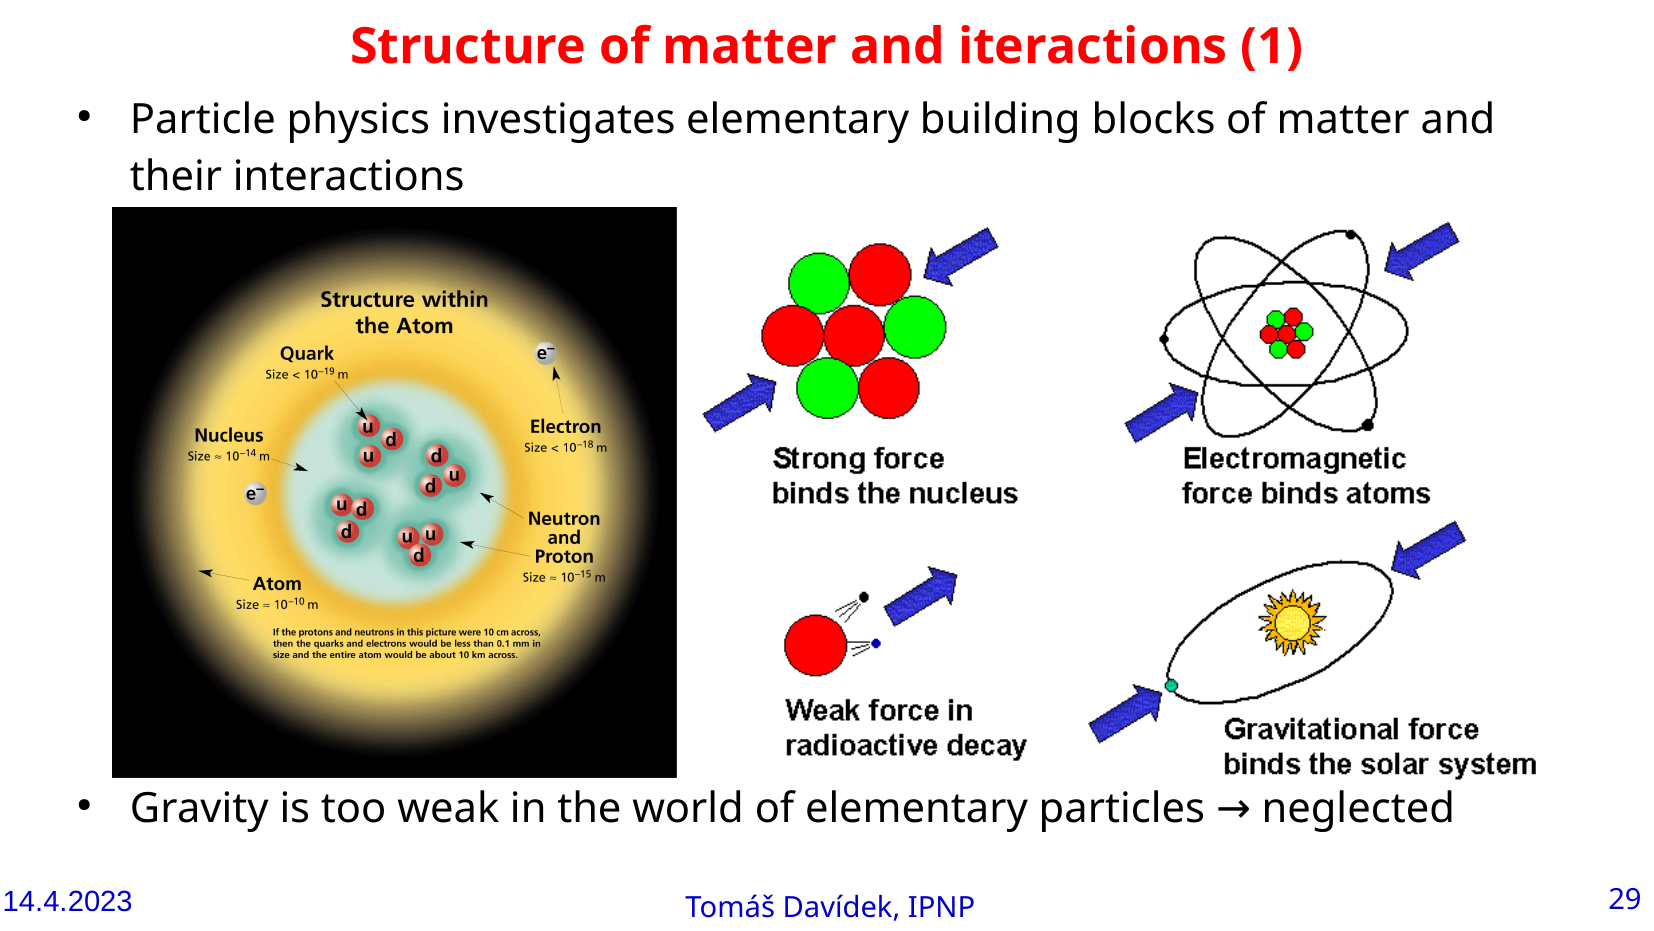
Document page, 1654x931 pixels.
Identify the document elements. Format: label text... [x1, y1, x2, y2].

list Particle physics investigates elementary building blocks of matter and their interactions Gravity is too weak in the world of elementary particles → neglected [59, 88, 1595, 931]
title Structure of matter and iteractions (1) [82, 0, 1571, 88]
picture [112, 207, 677, 778]
picture [696, 214, 1540, 785]
